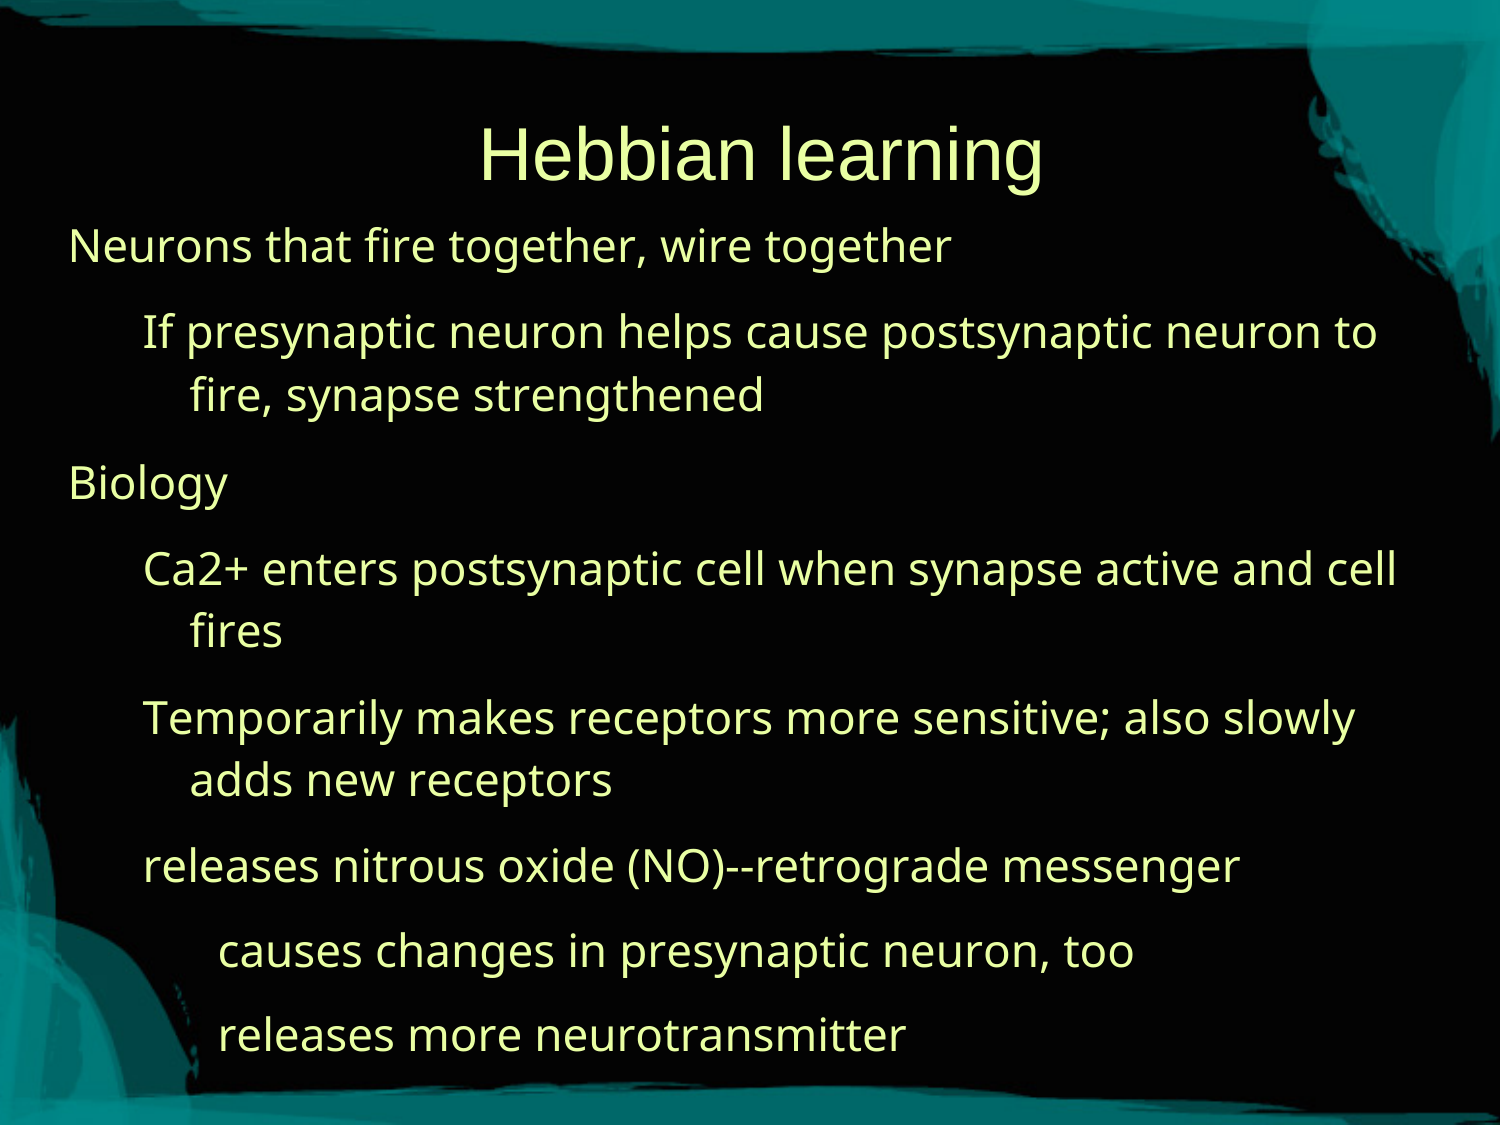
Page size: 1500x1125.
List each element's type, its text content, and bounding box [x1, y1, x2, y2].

picture [0, 0, 1500, 1125]
list Neurons that fire together, wire together If presynaptic neuron helps cause postsynaptic neuron to fire, synapse strengthened Biology Ca2+ enters postsynaptic cell when synapse active and cell fires Temporarily makes receptors more sensitive; also slowly adds new receptors releases nitrous oxide (NO)--retrograde messenger causes changes in presynaptic neuron, too releases more neurotransmitter [67, 213, 1418, 1125]
title Hebbian learning [262, 7, 1263, 213]
